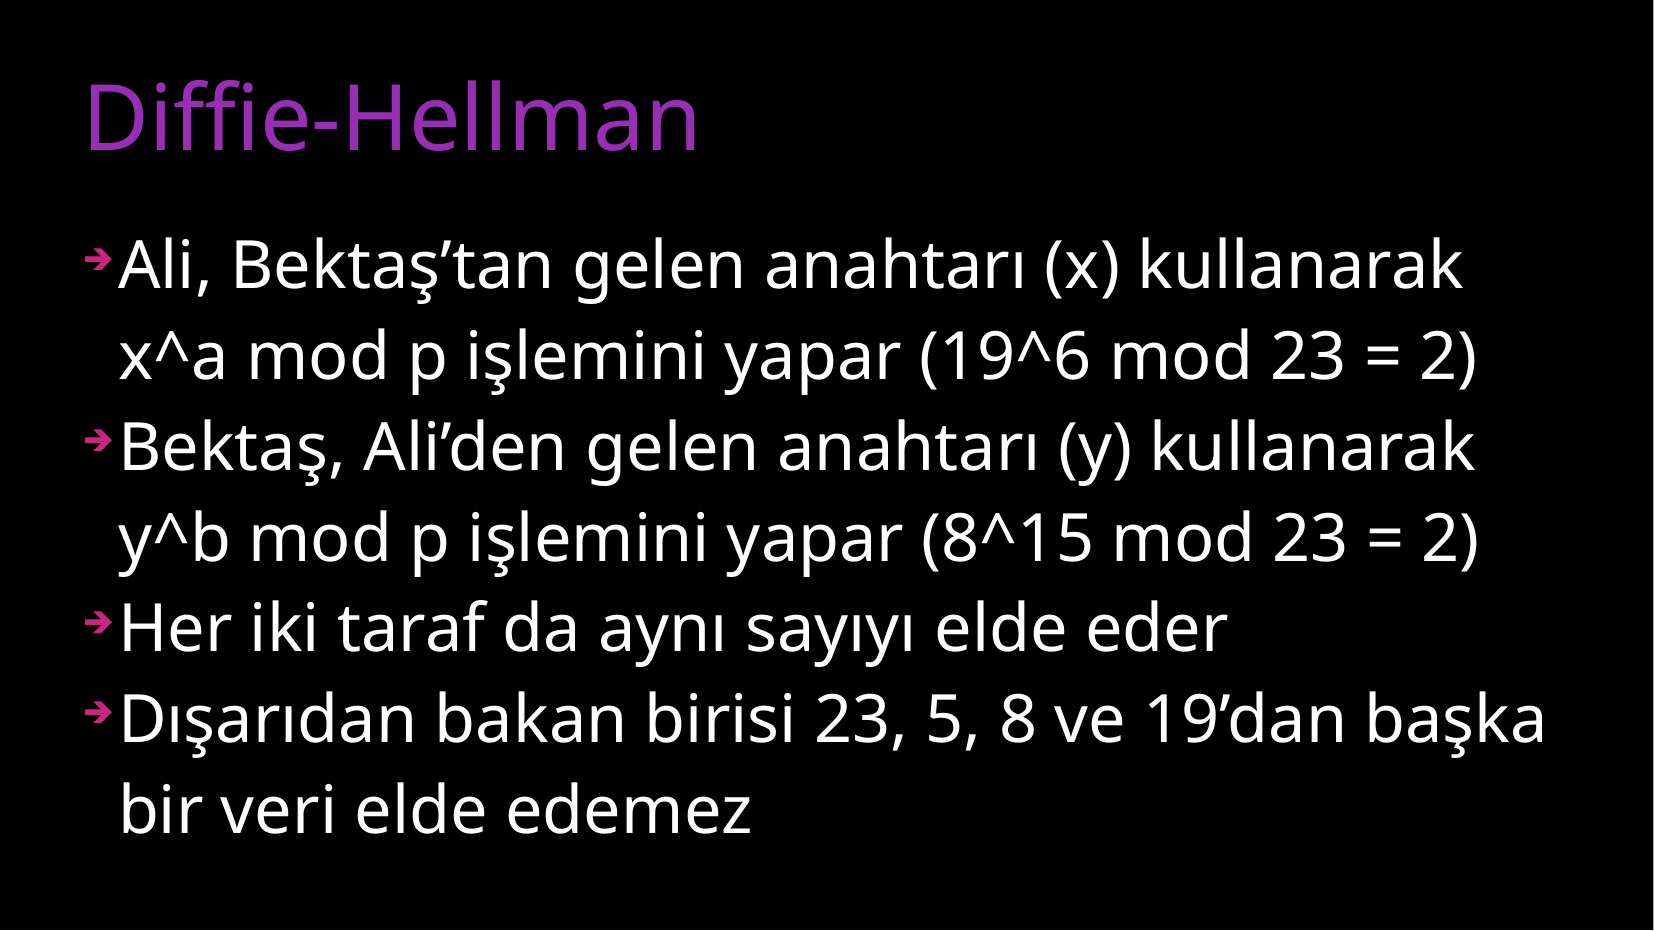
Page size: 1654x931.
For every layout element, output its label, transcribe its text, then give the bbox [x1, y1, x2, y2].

subtitle Ali, Bektaş’tan gelen anahtarı (x) kullanarak x^a mod p işlemini yapar (19^6 mod 23 = 2) Bektaş, Ali’den gelen anahtarı (y) kullanarak y^b mod p işlemini yapar (8^15 mod 23 = 2) Her iki taraf da aynı sayıyı elde eder Dışarıdan bakan birisi 23, 5, 8 ve 19’dan başka bir veri elde edemez [82, 217, 1571, 844]
title Diffie-Hellman [82, 37, 1571, 193]
